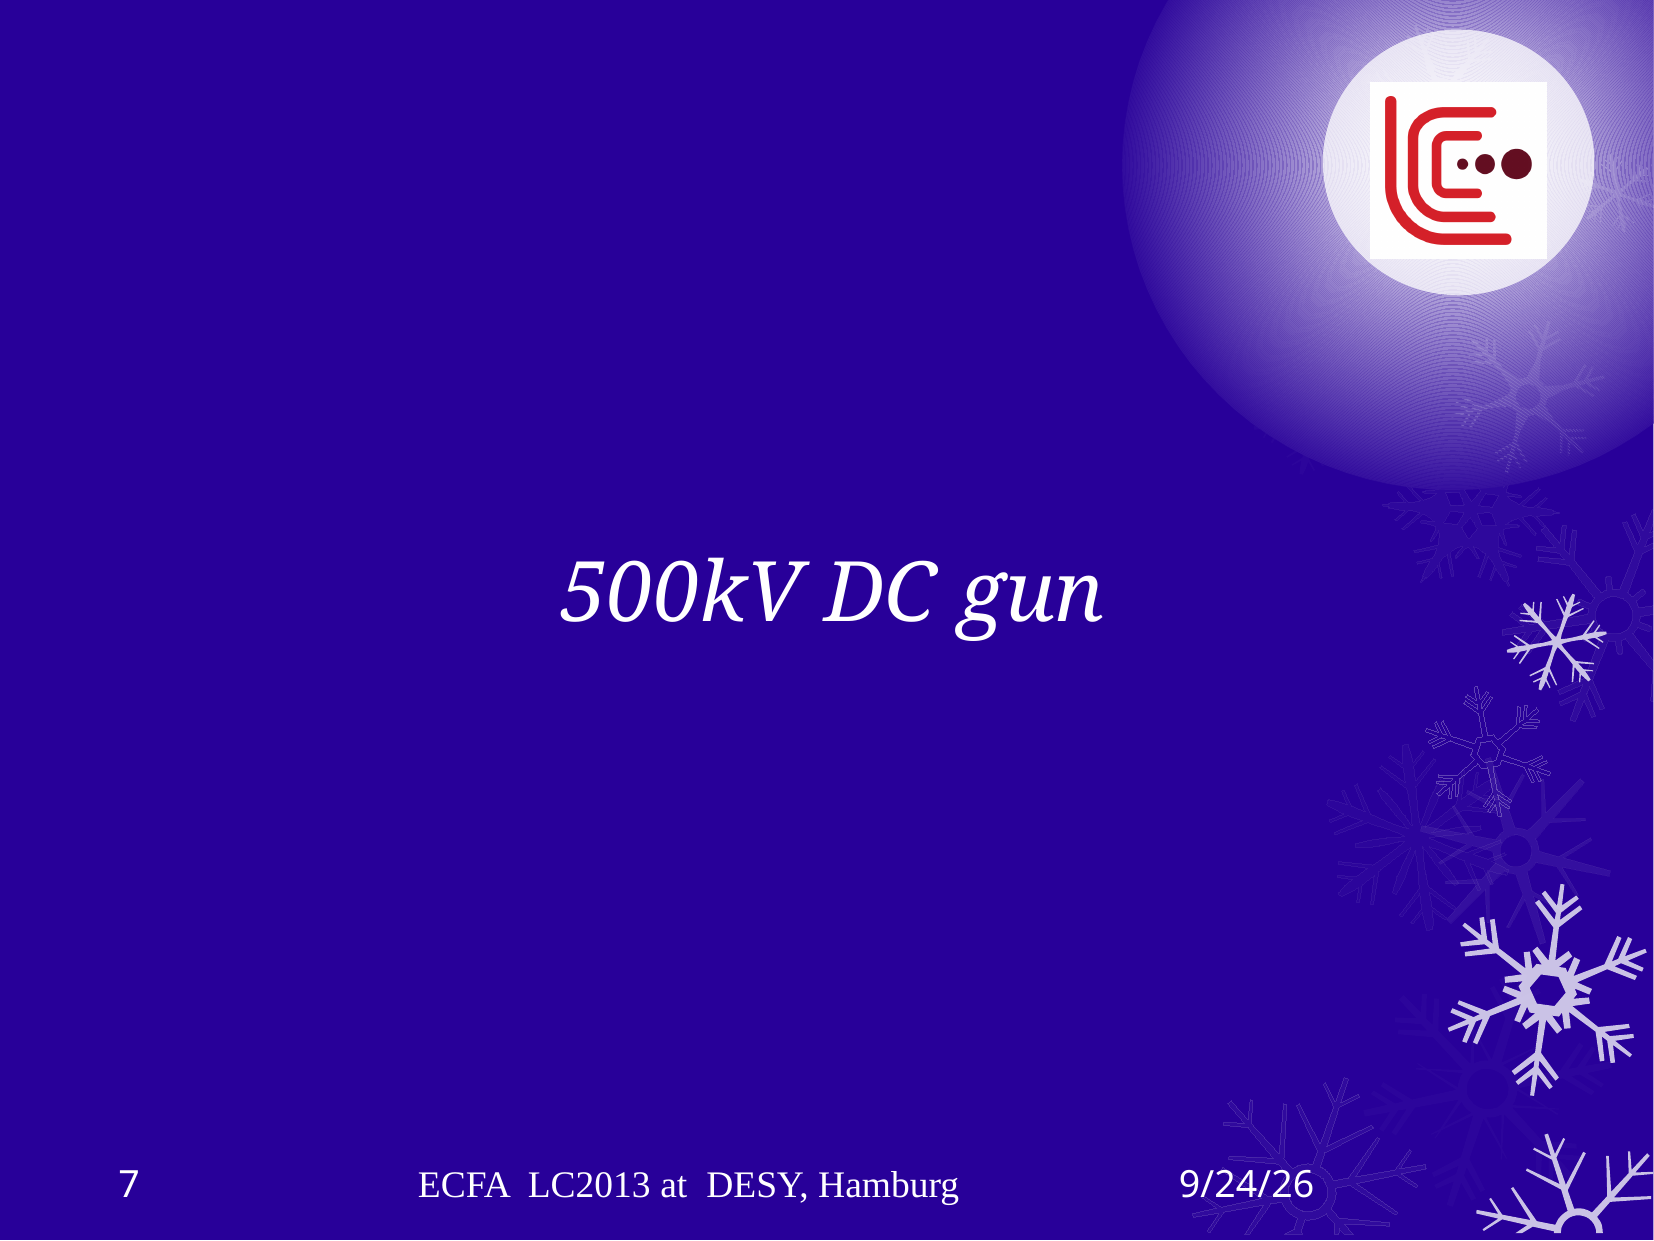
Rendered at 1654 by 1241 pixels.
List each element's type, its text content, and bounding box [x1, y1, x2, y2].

picture [1476, 82, 1547, 259]
subtitle 500kV DC gun [188, 70, 1476, 1109]
